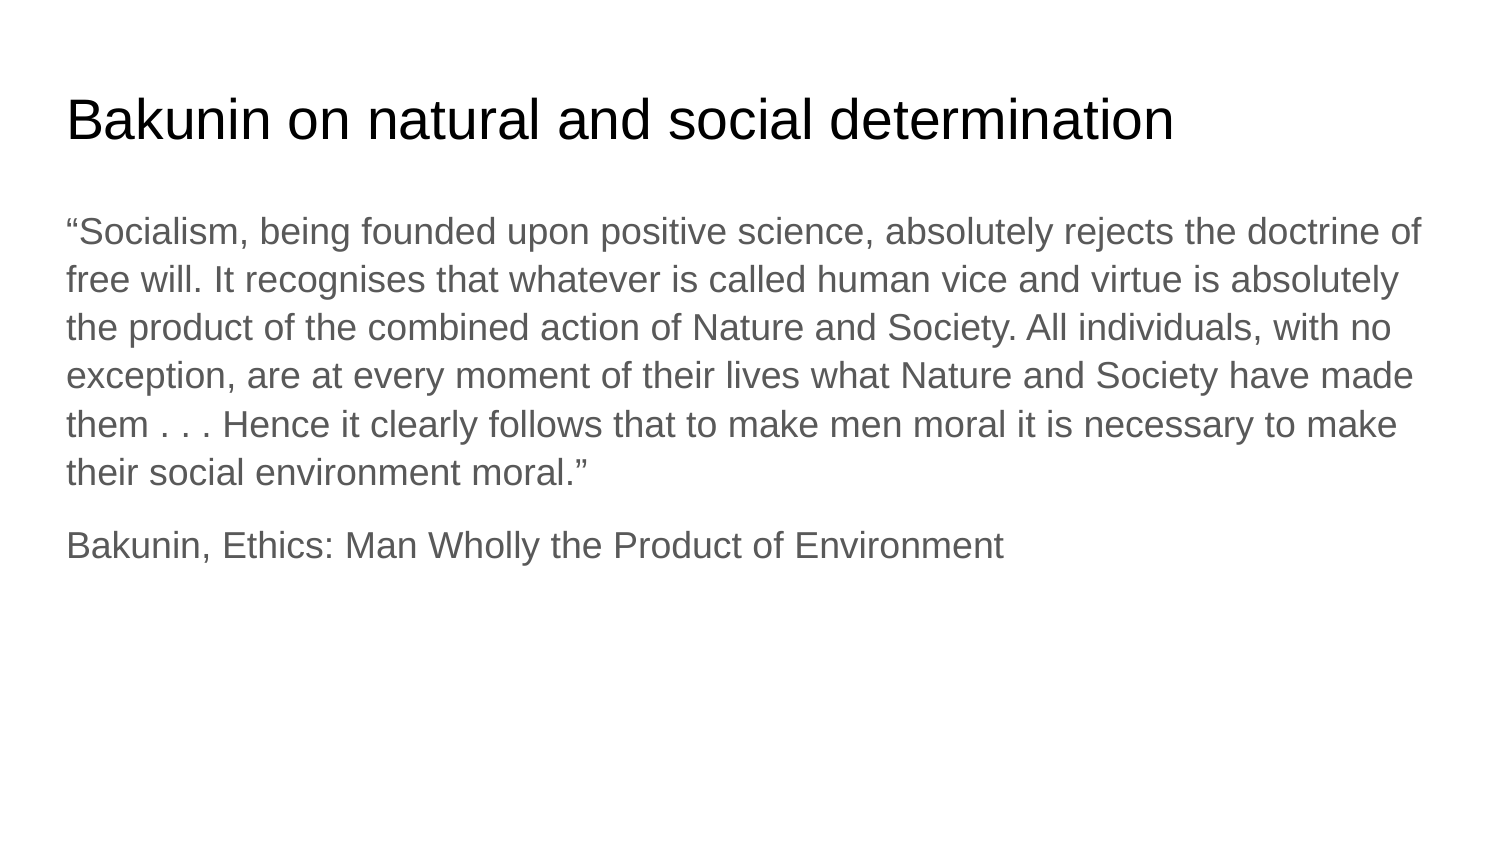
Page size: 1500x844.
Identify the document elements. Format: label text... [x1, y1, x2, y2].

list “Socialism, being founded upon positive science, absolutely rejects the doctrine of free will. It recognises that whatever is called human vice and virtue is absolutely the product of the combined action of Nature and Society. All individuals, with no exception, are at every moment of their lives what Nature and Society have made them . . . Hence it clearly follows that to make men moral it is necessary to make their social environment moral.” Bakunin, Ethics: Man Wholly the Product of Environment [51, 189, 1449, 750]
title Bakunin on natural and social determination [51, 72, 1449, 167]
